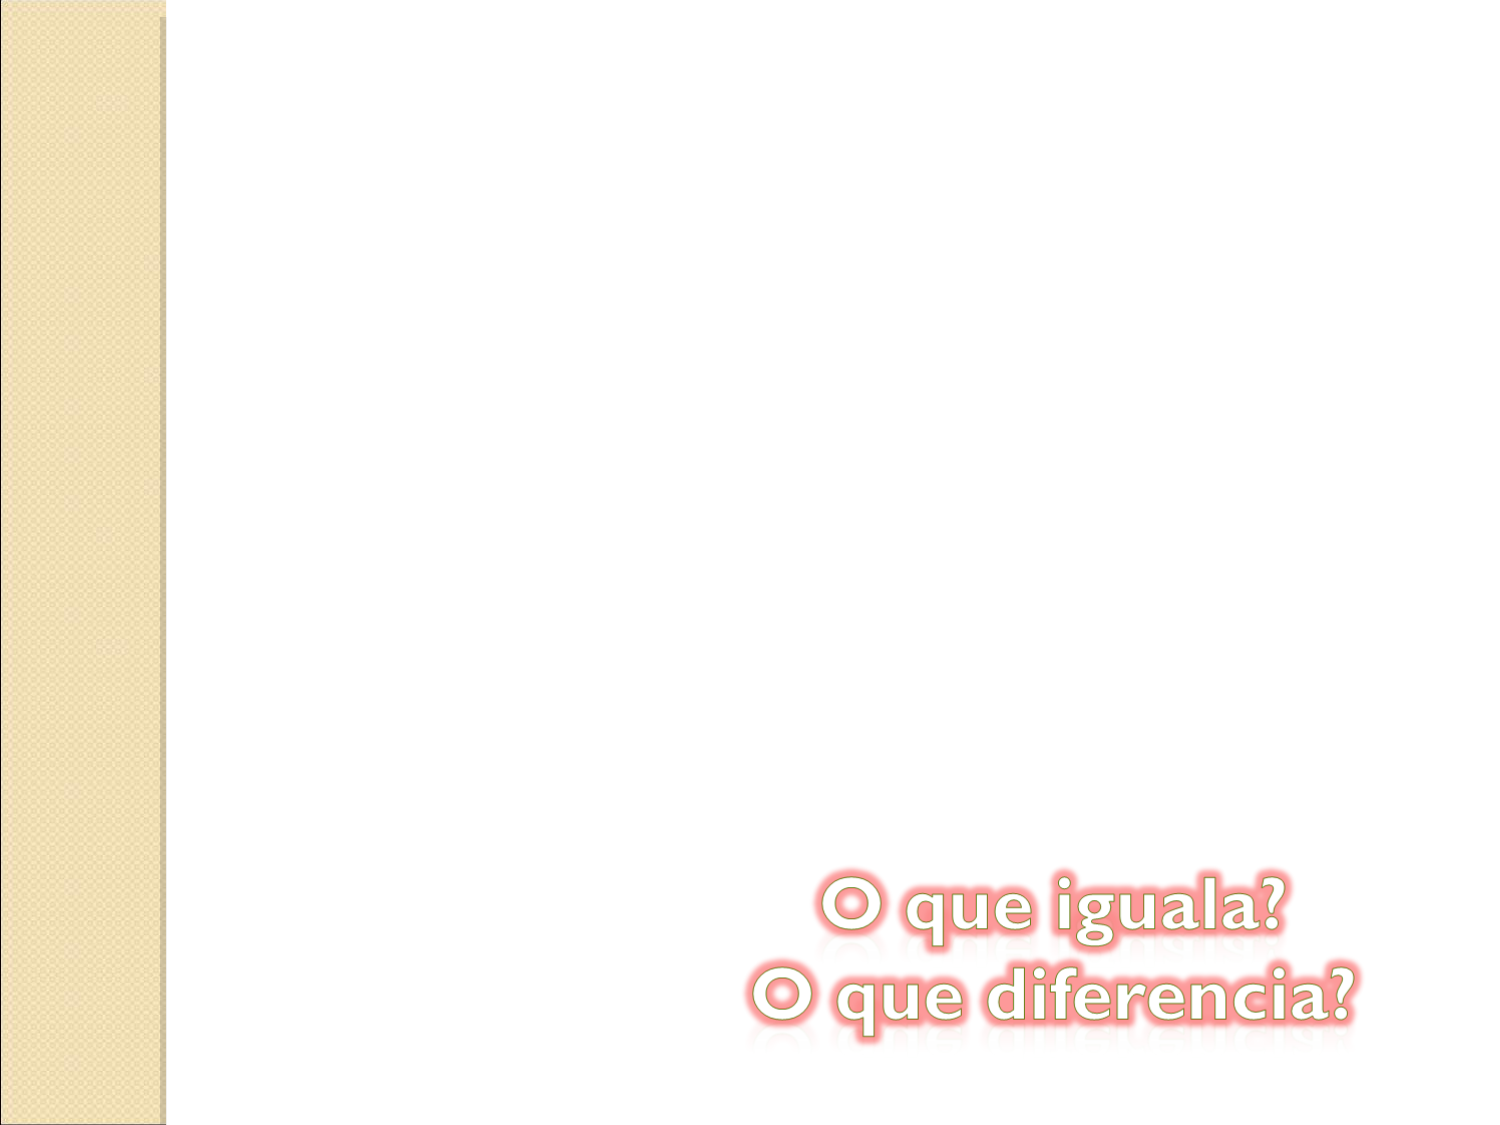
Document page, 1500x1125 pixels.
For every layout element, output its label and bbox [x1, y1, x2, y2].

picture [0, 0, 166, 1125]
picture [686, 818, 1420, 1125]
